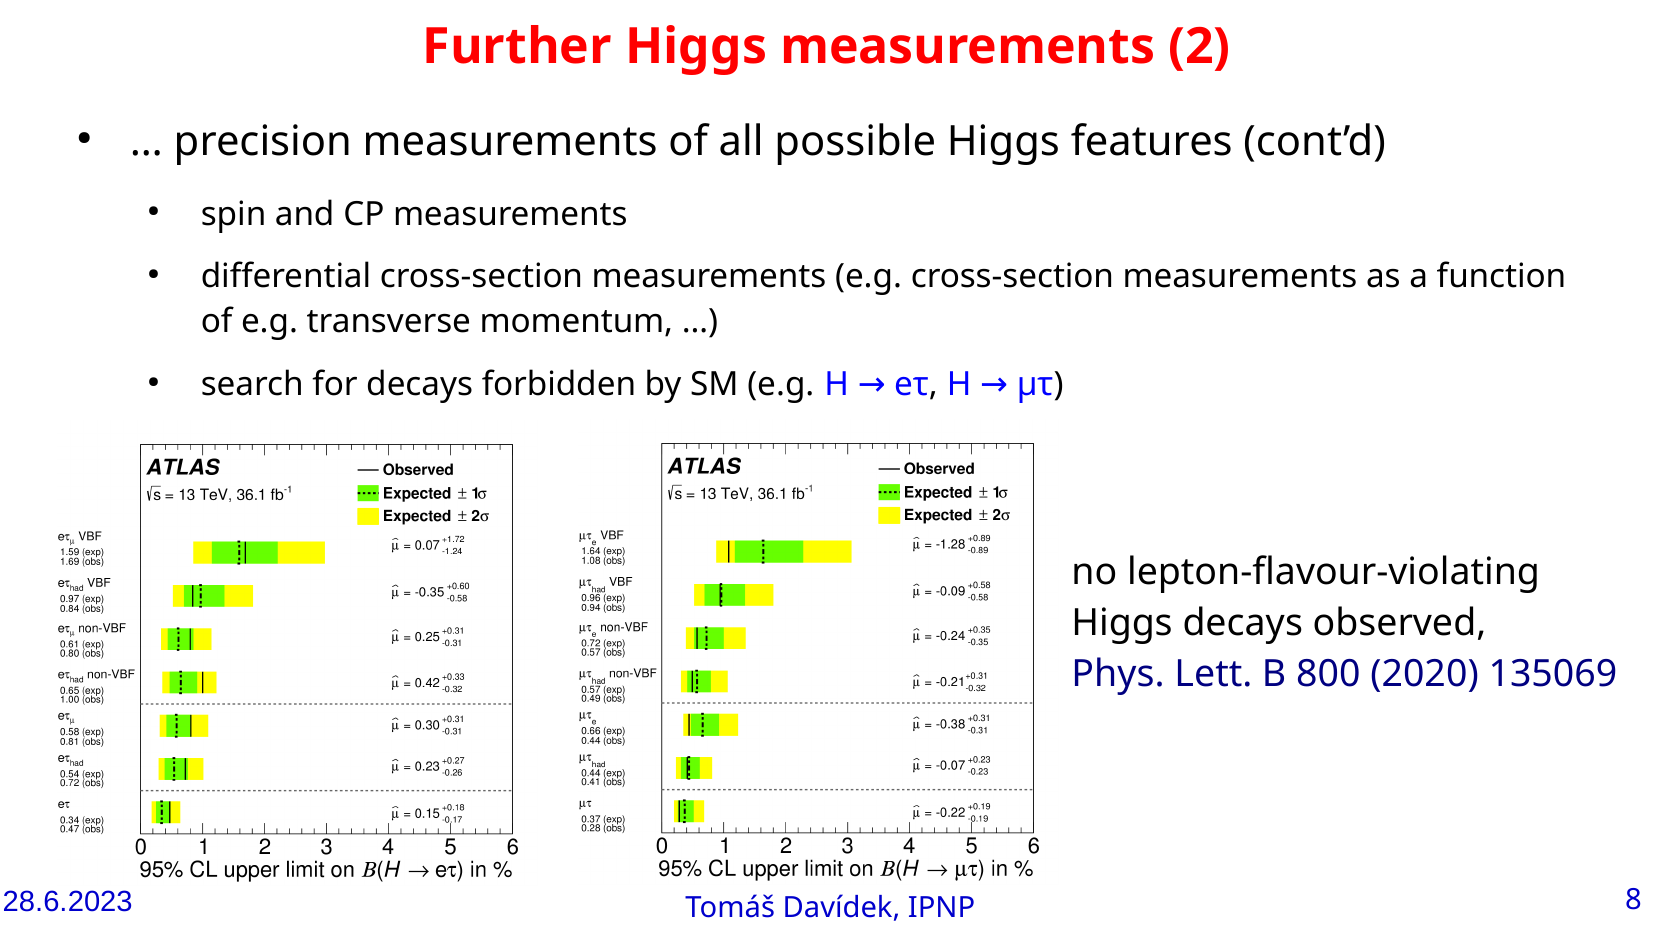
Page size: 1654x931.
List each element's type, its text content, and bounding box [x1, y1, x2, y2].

picture [57, 420, 538, 886]
list … precision measurements of all possible Higgs features (cont’d) spin and CP measurements differential cross-section measurements (e.g. cross-section measurements as a function of e.g. transverse momentum, …) search for decays forbidden by SM (e.g. H → eτ, H → μτ) [59, 110, 1595, 651]
picture [578, 419, 1059, 885]
text_box no lepton-flavour-violating Higgs decays observed, Phys. Lett. B 800 (2020) 135069 [1056, 537, 1654, 710]
title Further Higgs measurements (2) [82, 0, 1571, 89]
